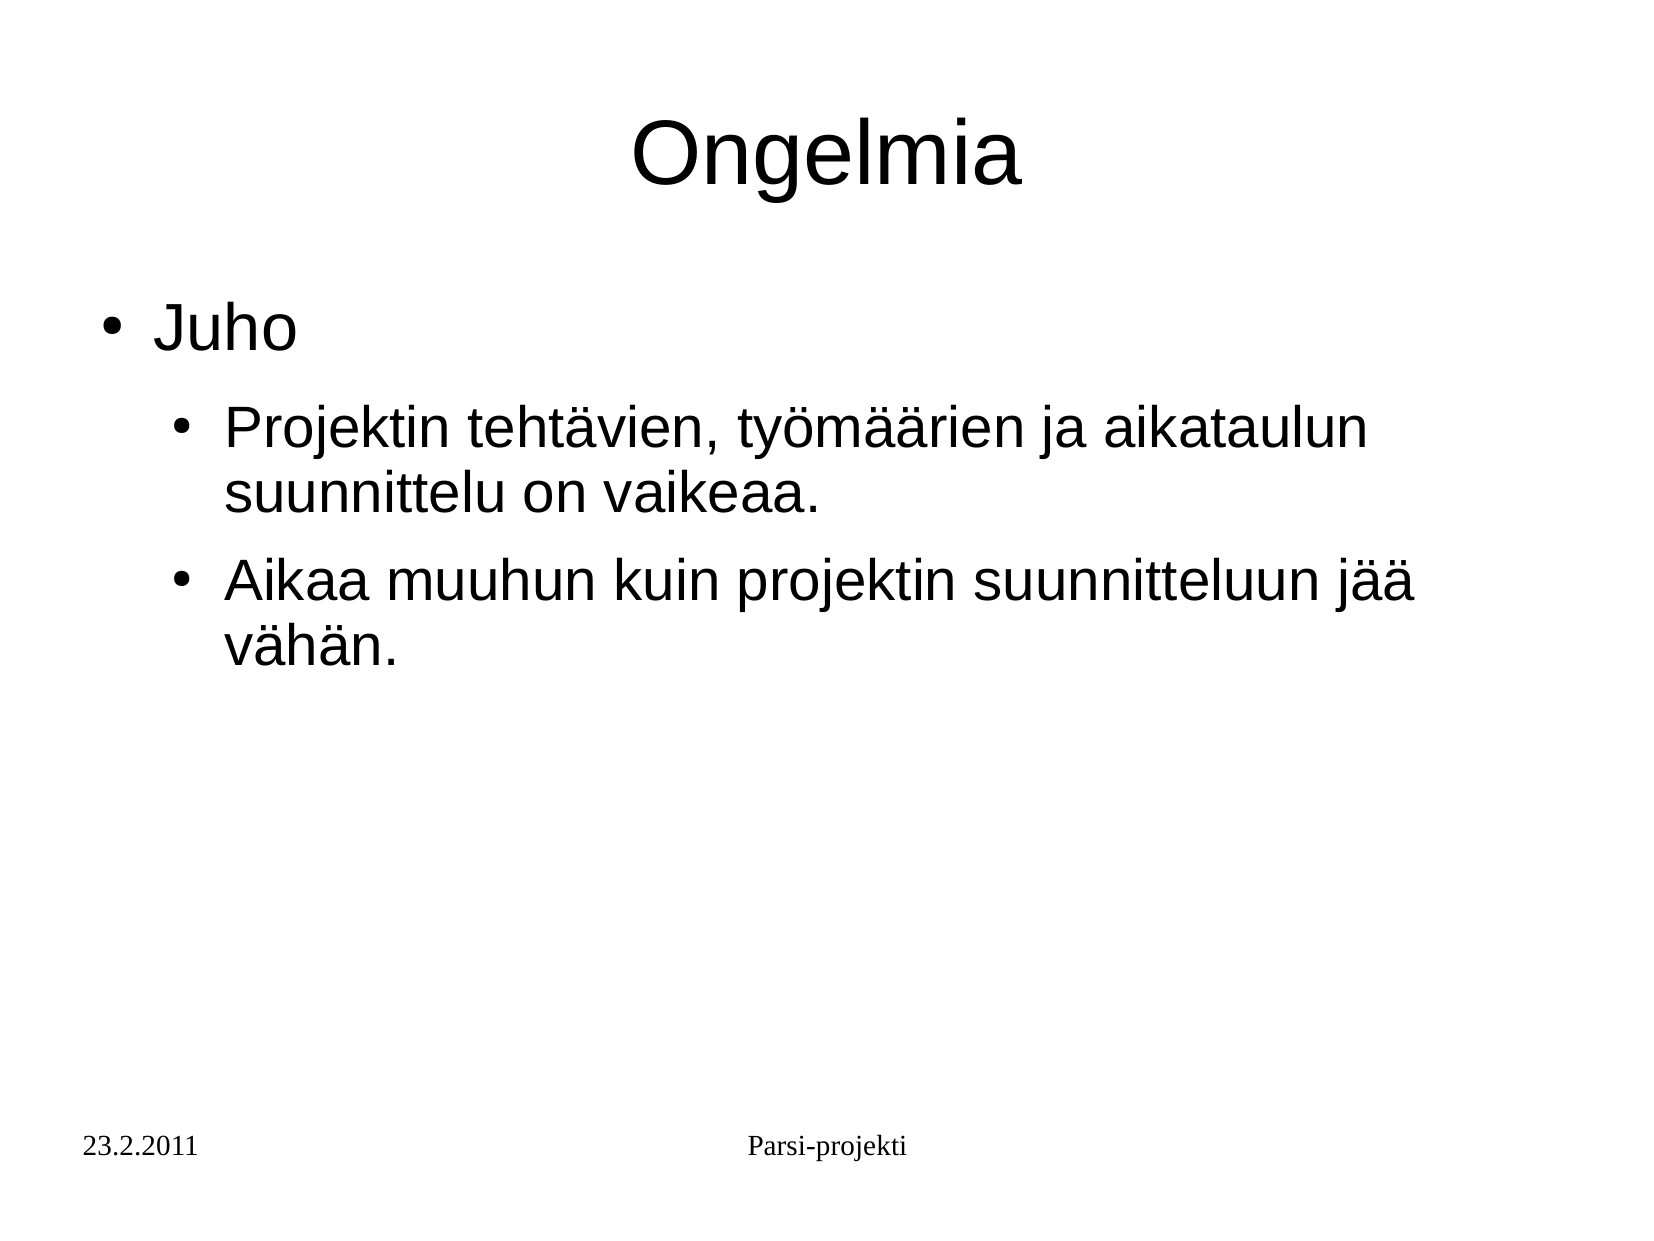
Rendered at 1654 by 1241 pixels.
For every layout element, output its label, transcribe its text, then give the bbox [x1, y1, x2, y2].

list Juho Projektin tehtävien, työmäärien ja aikataulun suunnittelu on vaikeaa. Aikaa muuhun kuin projektin suunnitteluun jää vähän. [82, 290, 1571, 1109]
title Ongelmia [82, 49, 1571, 257]
